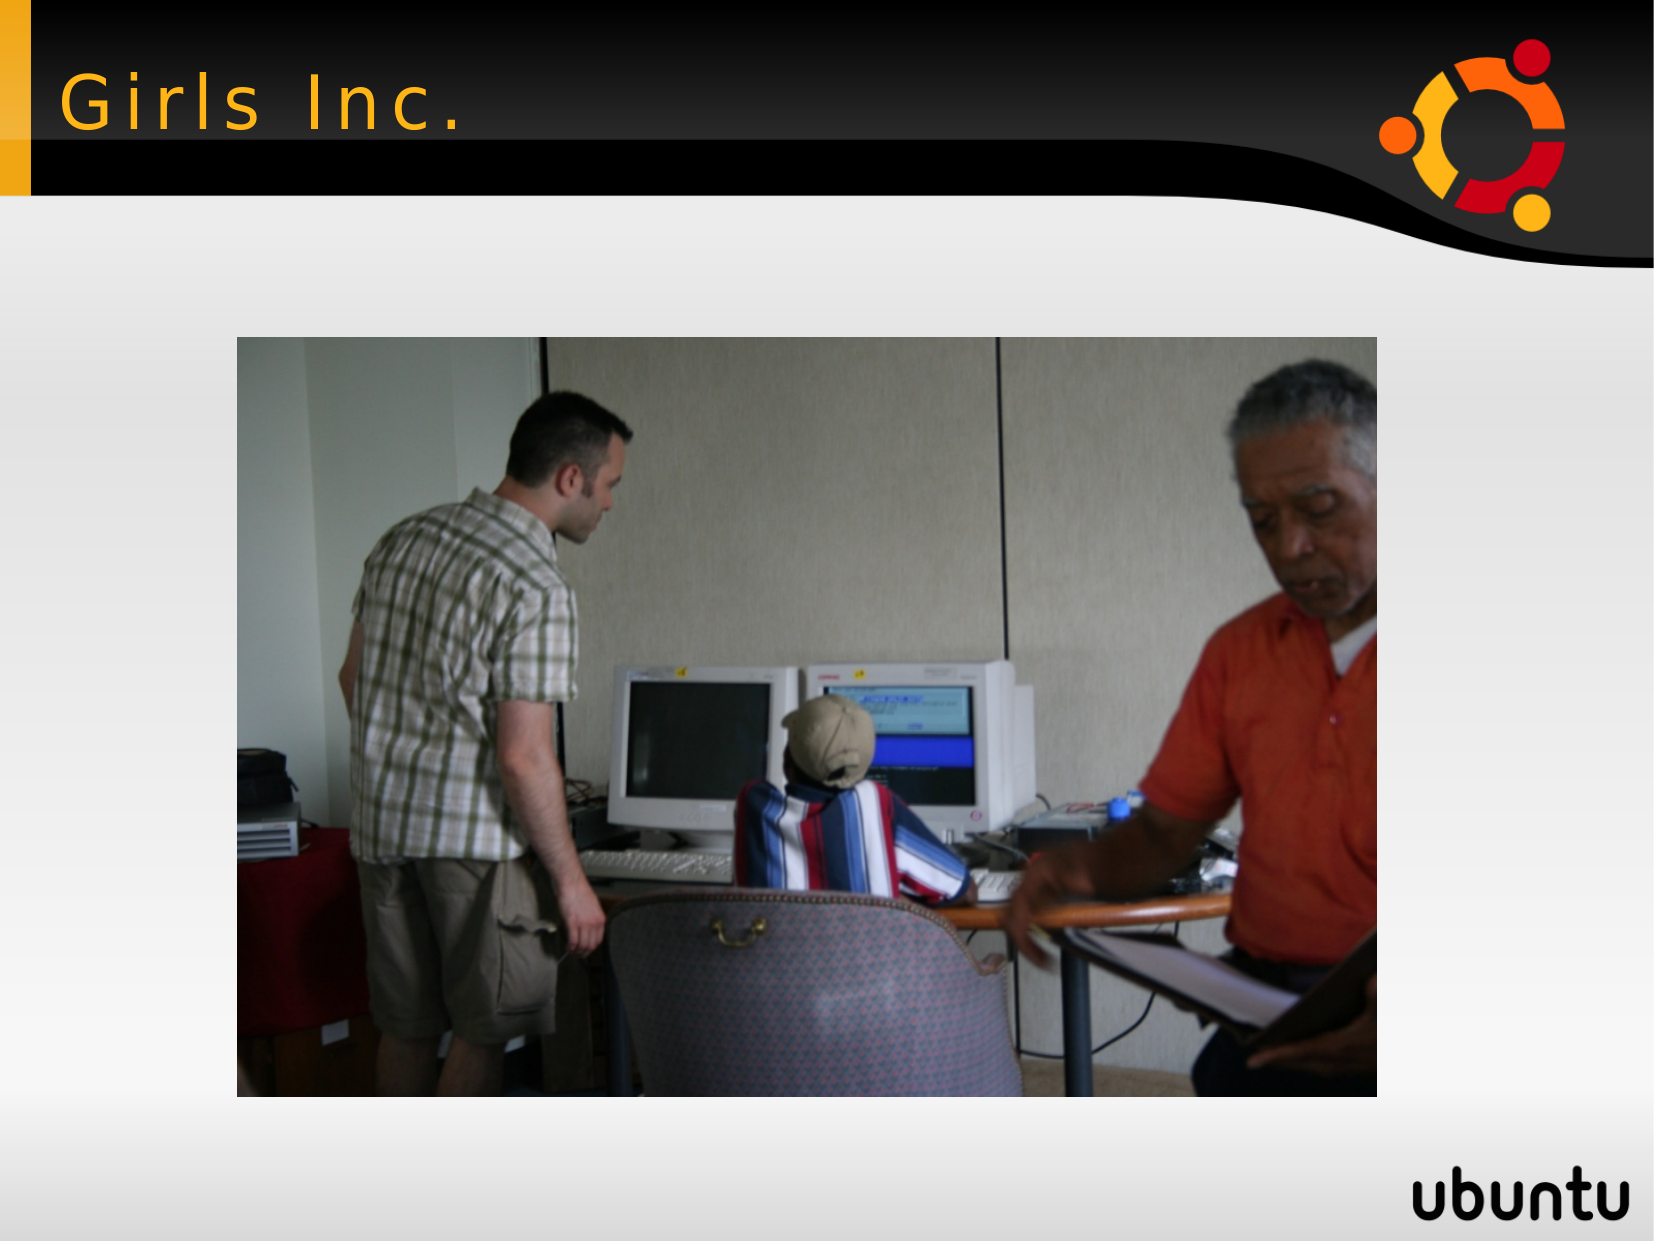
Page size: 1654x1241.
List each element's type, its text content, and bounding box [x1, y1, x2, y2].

picture [0, 0, 1654, 1241]
title Girls Inc. [59, 36, 1270, 171]
